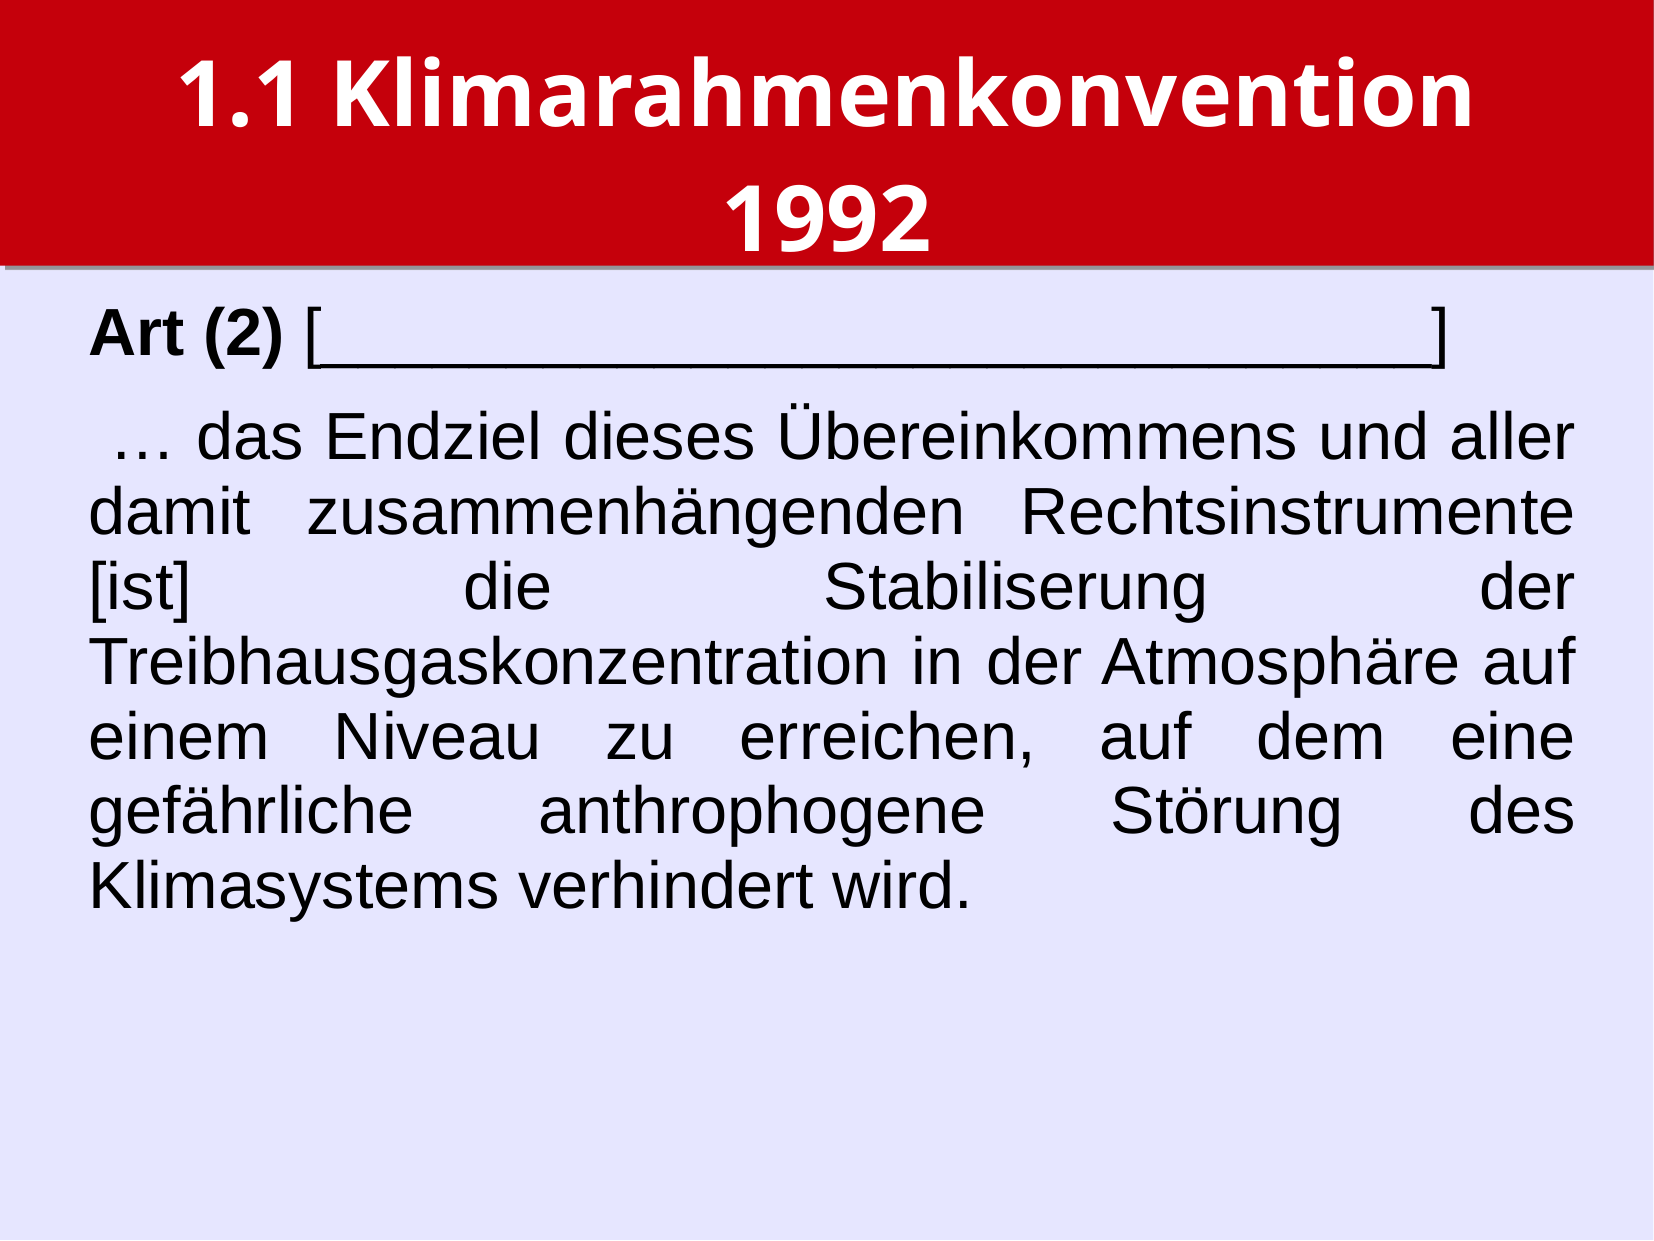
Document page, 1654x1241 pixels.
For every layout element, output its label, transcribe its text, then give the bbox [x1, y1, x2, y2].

title 1.1 Klimarahmenkonvention 1992 [82, 49, 1571, 257]
list Art (2) [______________________________] … das Endziel dieses Übereinkommens und aller damit zusammenhängenden Rechtsinstrumente [ist] die Stabiliserung der Treibhausgaskonzentration in der Atmosphäre auf einem Niveau zu erreichen, auf dem eine gefährliche anthrophogene Störung des Klimasystems verhindert wird. [88, 295, 1577, 1114]
